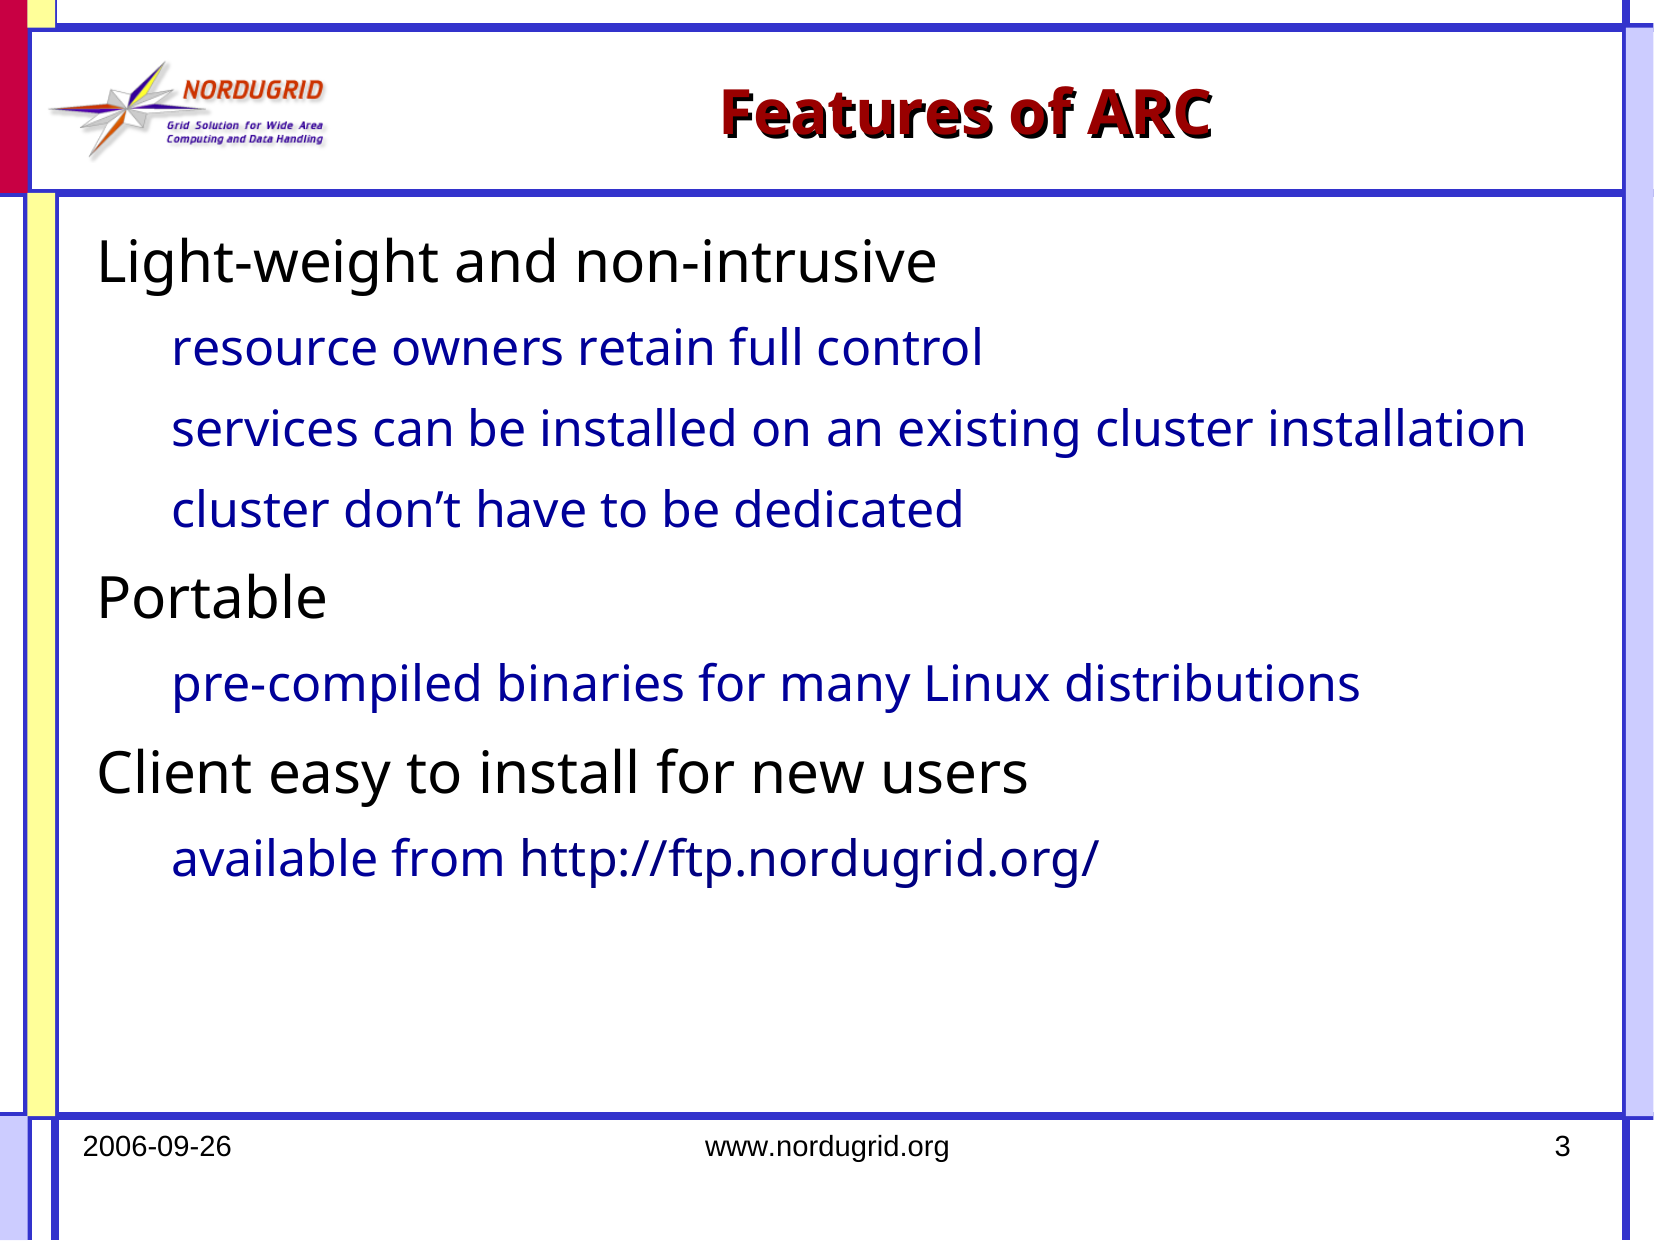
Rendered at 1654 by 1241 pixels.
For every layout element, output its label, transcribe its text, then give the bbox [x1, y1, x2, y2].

title Features of ARC [358, 19, 1574, 202]
list Light-weight and non-intrusive resource owners retain full control services can be installed on an existing cluster installation cluster don’t have to be dedicated Portable pre-compiled binaries for many Linux distributions Client easy to install for new users available from http://ftp.nordugrid.org/ [96, 220, 1571, 1103]
picture [44, 55, 331, 163]
